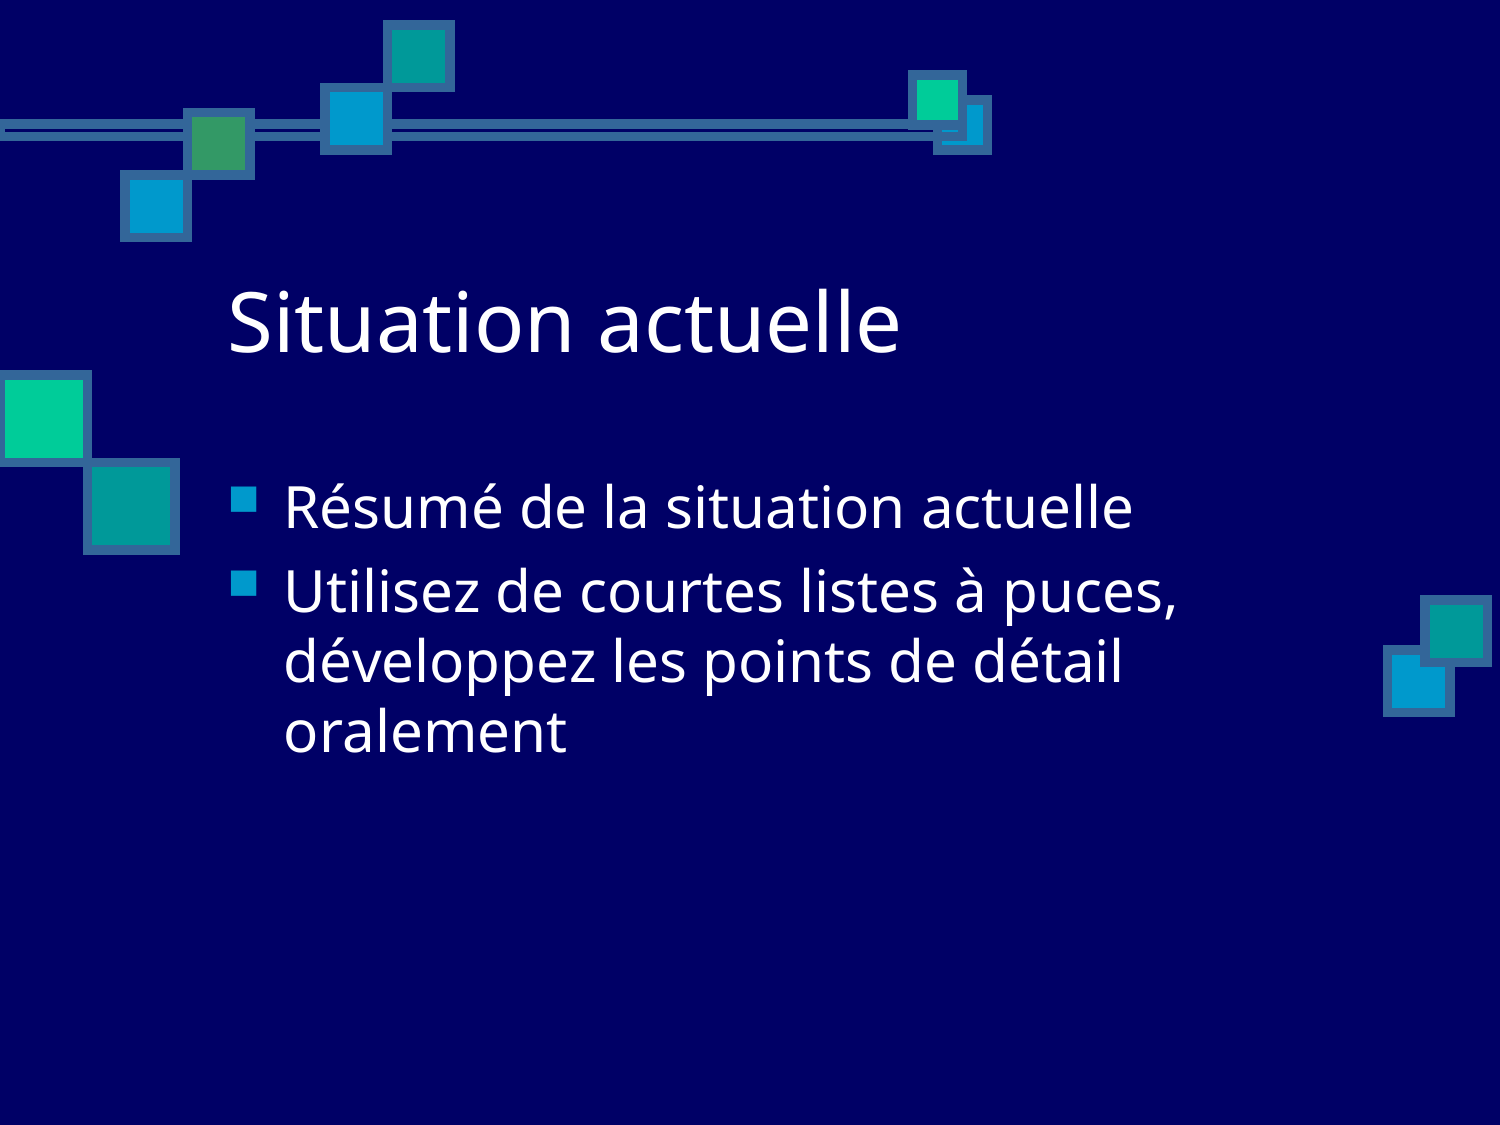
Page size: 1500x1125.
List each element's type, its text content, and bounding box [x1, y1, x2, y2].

title Situation actuelle [212, 199, 1375, 438]
list Résumé de la situation actuelle Utilisez de courtes listes à puces, développez les points de détail oralement [212, 462, 1375, 1013]
